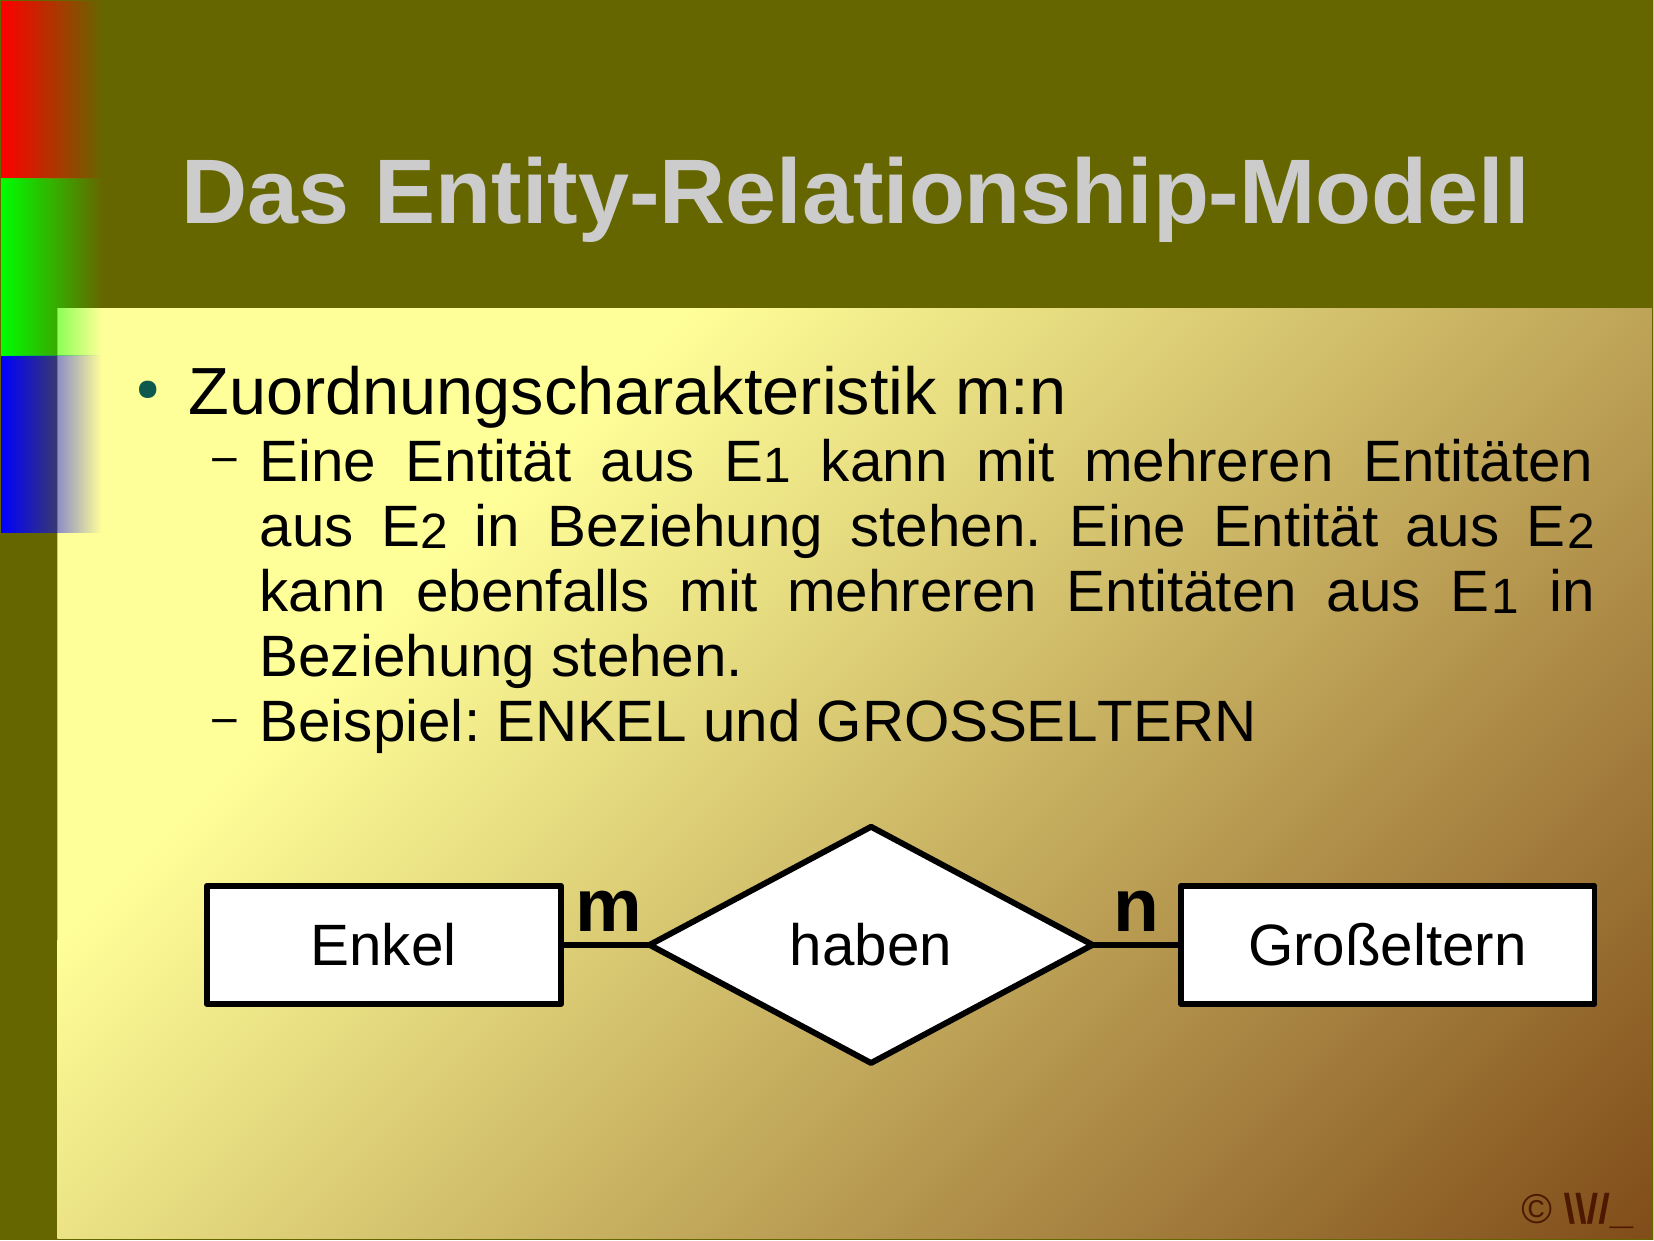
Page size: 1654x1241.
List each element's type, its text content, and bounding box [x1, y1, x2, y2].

title Das Entity-Relationship-Modell [118, 88, 1595, 296]
text_box haben [650, 826, 1092, 1063]
text_box n [1092, 856, 1182, 956]
text_box m [561, 856, 650, 956]
text_box Enkel [206, 885, 562, 1004]
list Zuordnungscharakteristik m:n Eine Entität aus E1 kann mit mehreren Entitäten aus E2 in Beziehung stehen. Eine Entität aus E2 kann ebenfalls mit mehreren Entitäten aus E1 in Beziehung stehen. Beispiel: ENKEL und GROSSELTERN [118, 354, 1595, 1182]
text_box Großeltern [1181, 885, 1595, 1004]
